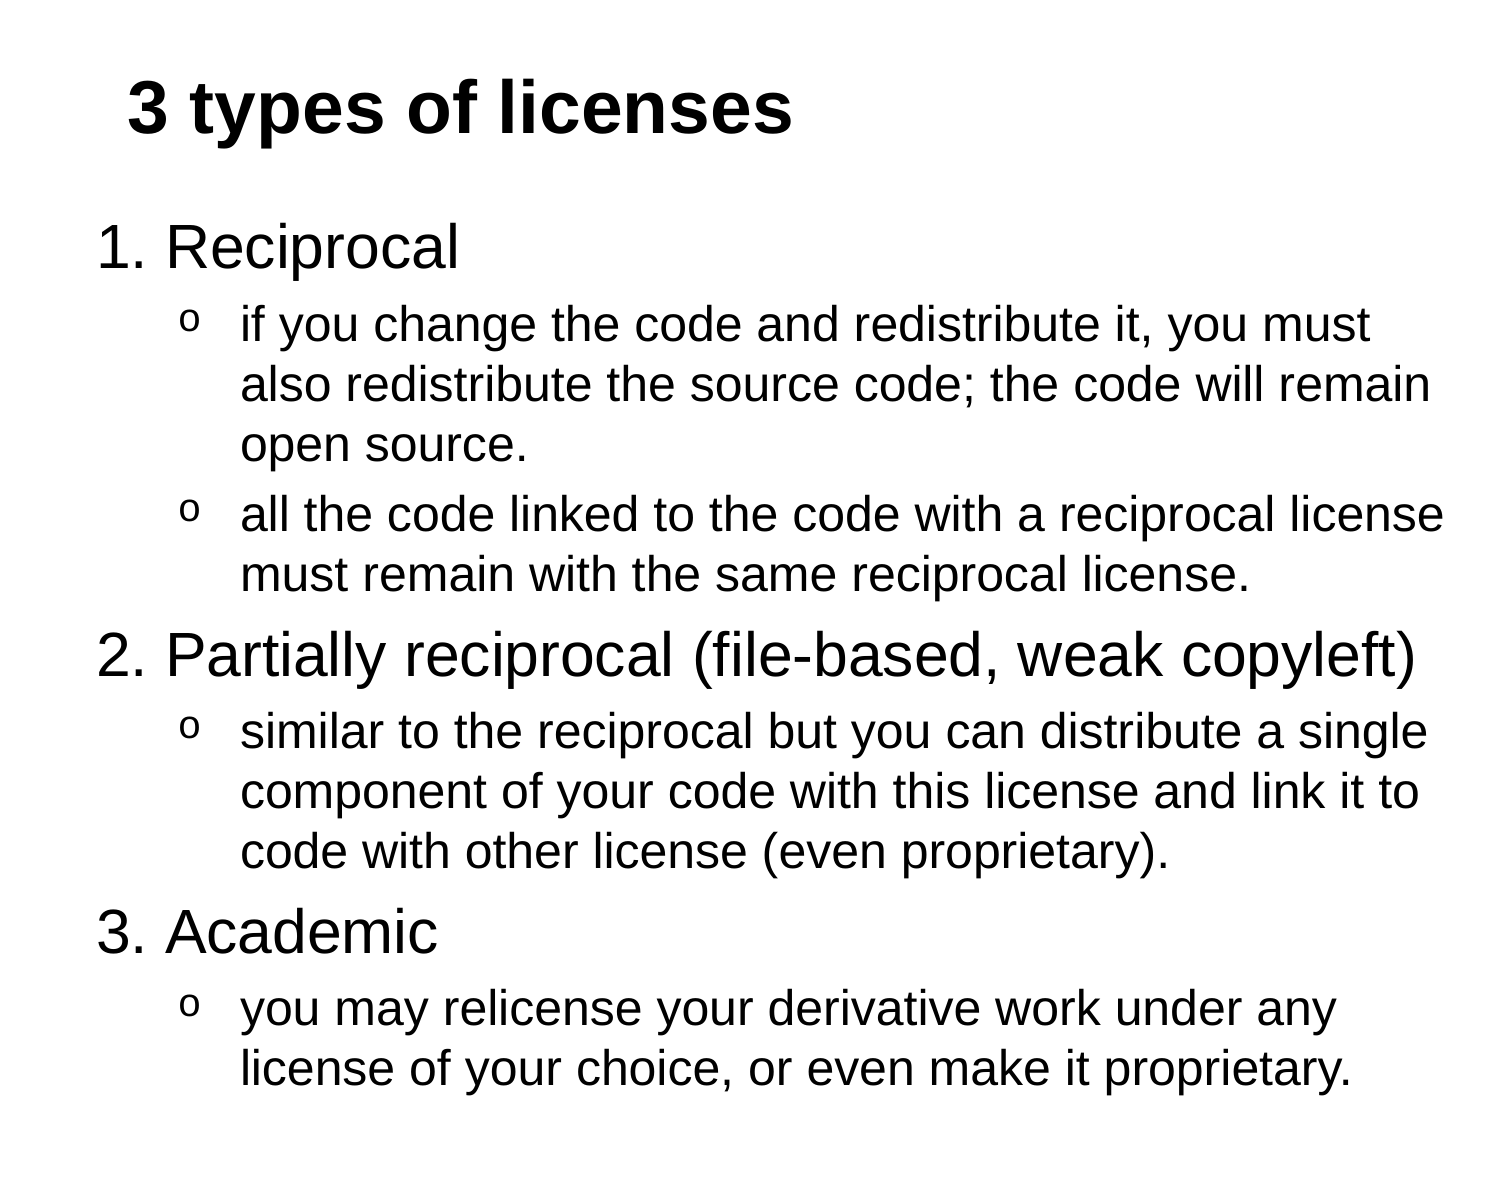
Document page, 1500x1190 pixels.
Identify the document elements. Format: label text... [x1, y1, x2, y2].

list Reciprocal if you change the code and redistribute it, you must also redistribute the source code; the code will remain open source. all the code linked to the code with a reciprocal license must remain with the same reciprocal license. Partially reciprocal (file-based, weak copyleft) similar to the reciprocal but you can distribute a single component of your code with this license and link it to code with other license (even proprietary). Academic you may relicense your derivative work under any license of your choice, or even make it proprietary. [75, 191, 1465, 1165]
title 3 types of licenses [75, 0, 1425, 164]
